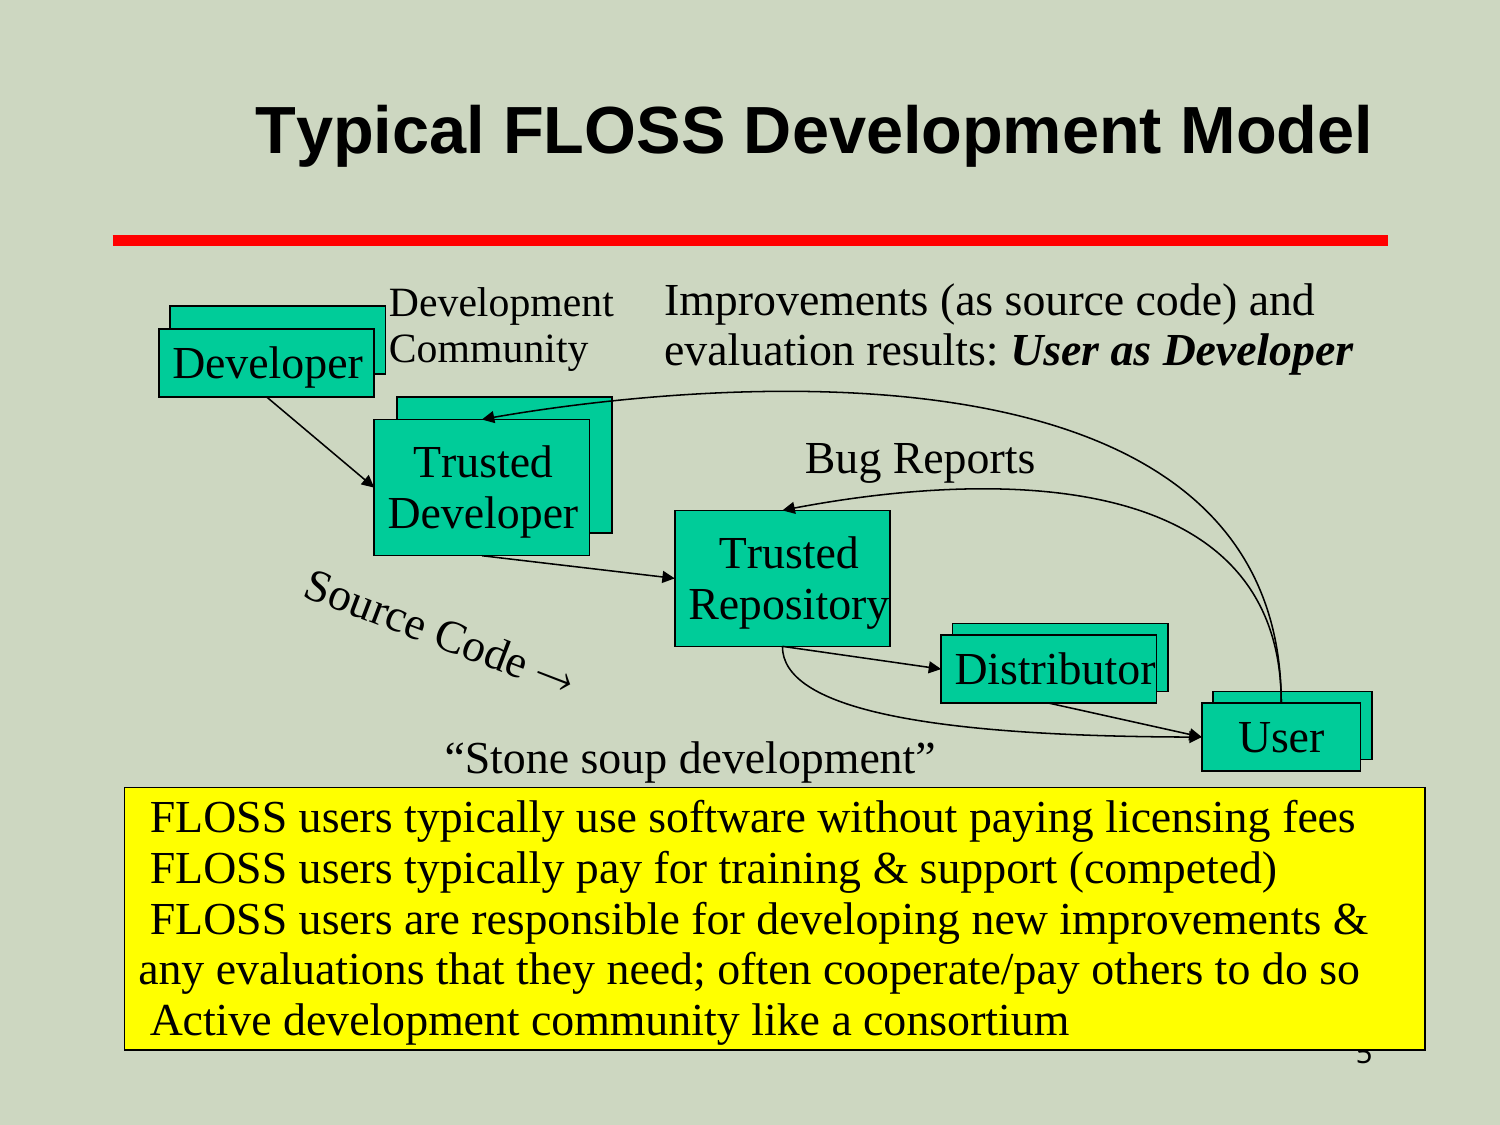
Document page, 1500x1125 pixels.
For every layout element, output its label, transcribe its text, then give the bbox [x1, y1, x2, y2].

text_box FLOSS users typically use software without paying licensing fees FLOSS users typically pay for training & support (competed) FLOSS users are responsible for developing new improvements & any evaluations that they need; often cooperate/pay others to do so Active development community like a consortium [124, 787, 1426, 1050]
text_box “Stone soup development” [430, 725, 950, 791]
text_box Trusted Developer [374, 419, 590, 556]
text_box User [1201, 703, 1361, 772]
text_box Bug Reports [791, 425, 1050, 491]
text_box Improvements (as source code) and evaluation results: User as Developer [650, 267, 1388, 383]
text_box Trusted Repository [674, 510, 891, 647]
title Typical FLOSS Development Model [74, 85, 1388, 224]
text_box Distributor [941, 635, 1157, 704]
text_box Developer [158, 328, 375, 397]
text_box Source Code  [283, 546, 598, 719]
text_box [396, 396, 613, 419]
text_box [590, 403, 613, 534]
text_box Development Community [374, 271, 630, 380]
